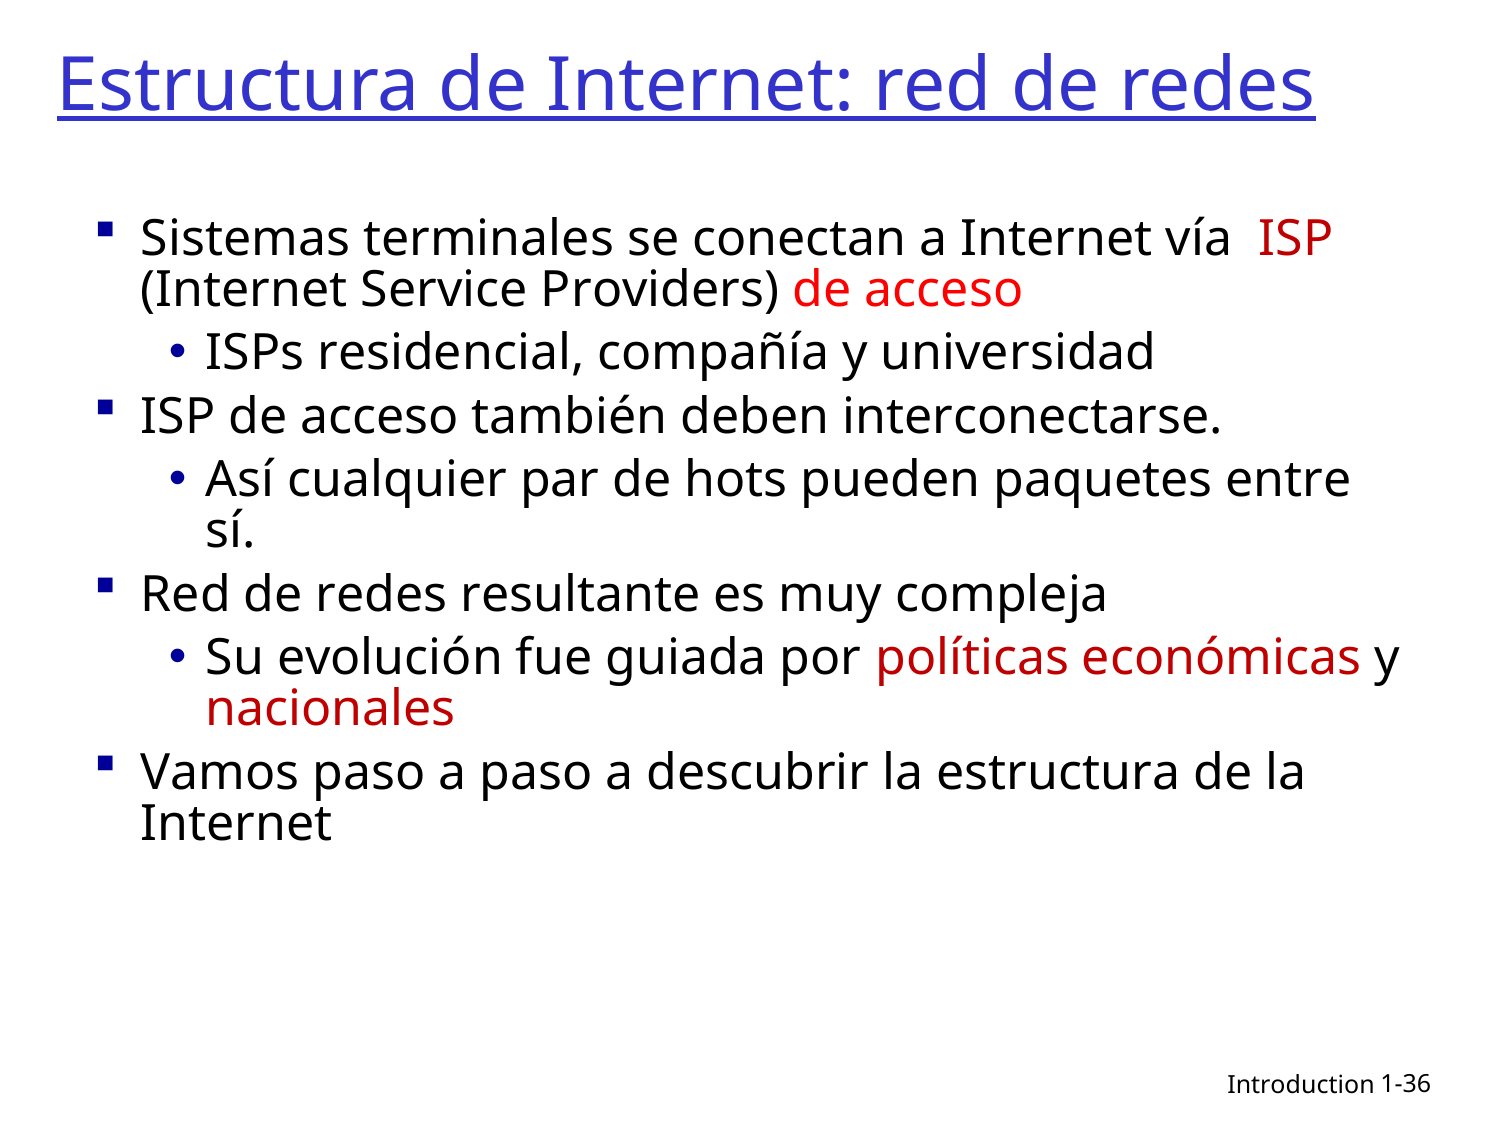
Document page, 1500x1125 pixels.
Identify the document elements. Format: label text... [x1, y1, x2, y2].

title Estructura de Internet: red de redes [41, 27, 1476, 134]
text_box 1-<number> [1365, 1060, 1477, 1106]
text_box Introduction [914, 1060, 1390, 1109]
text_box Sistemas terminales se conectan a Internet vía ISP (Internet Service Providers) de acceso ISPs residencial, compañía y universidad ISP de acceso también deben interconectarse. Así cualquier par de hots pueden paquetes entre sí. Red de redes resultante es muy compleja Su evolución fue guiada por políticas económicas y nacionales Vamos paso a paso a descubrir la estructura de la Internet [78, 207, 1424, 970]
